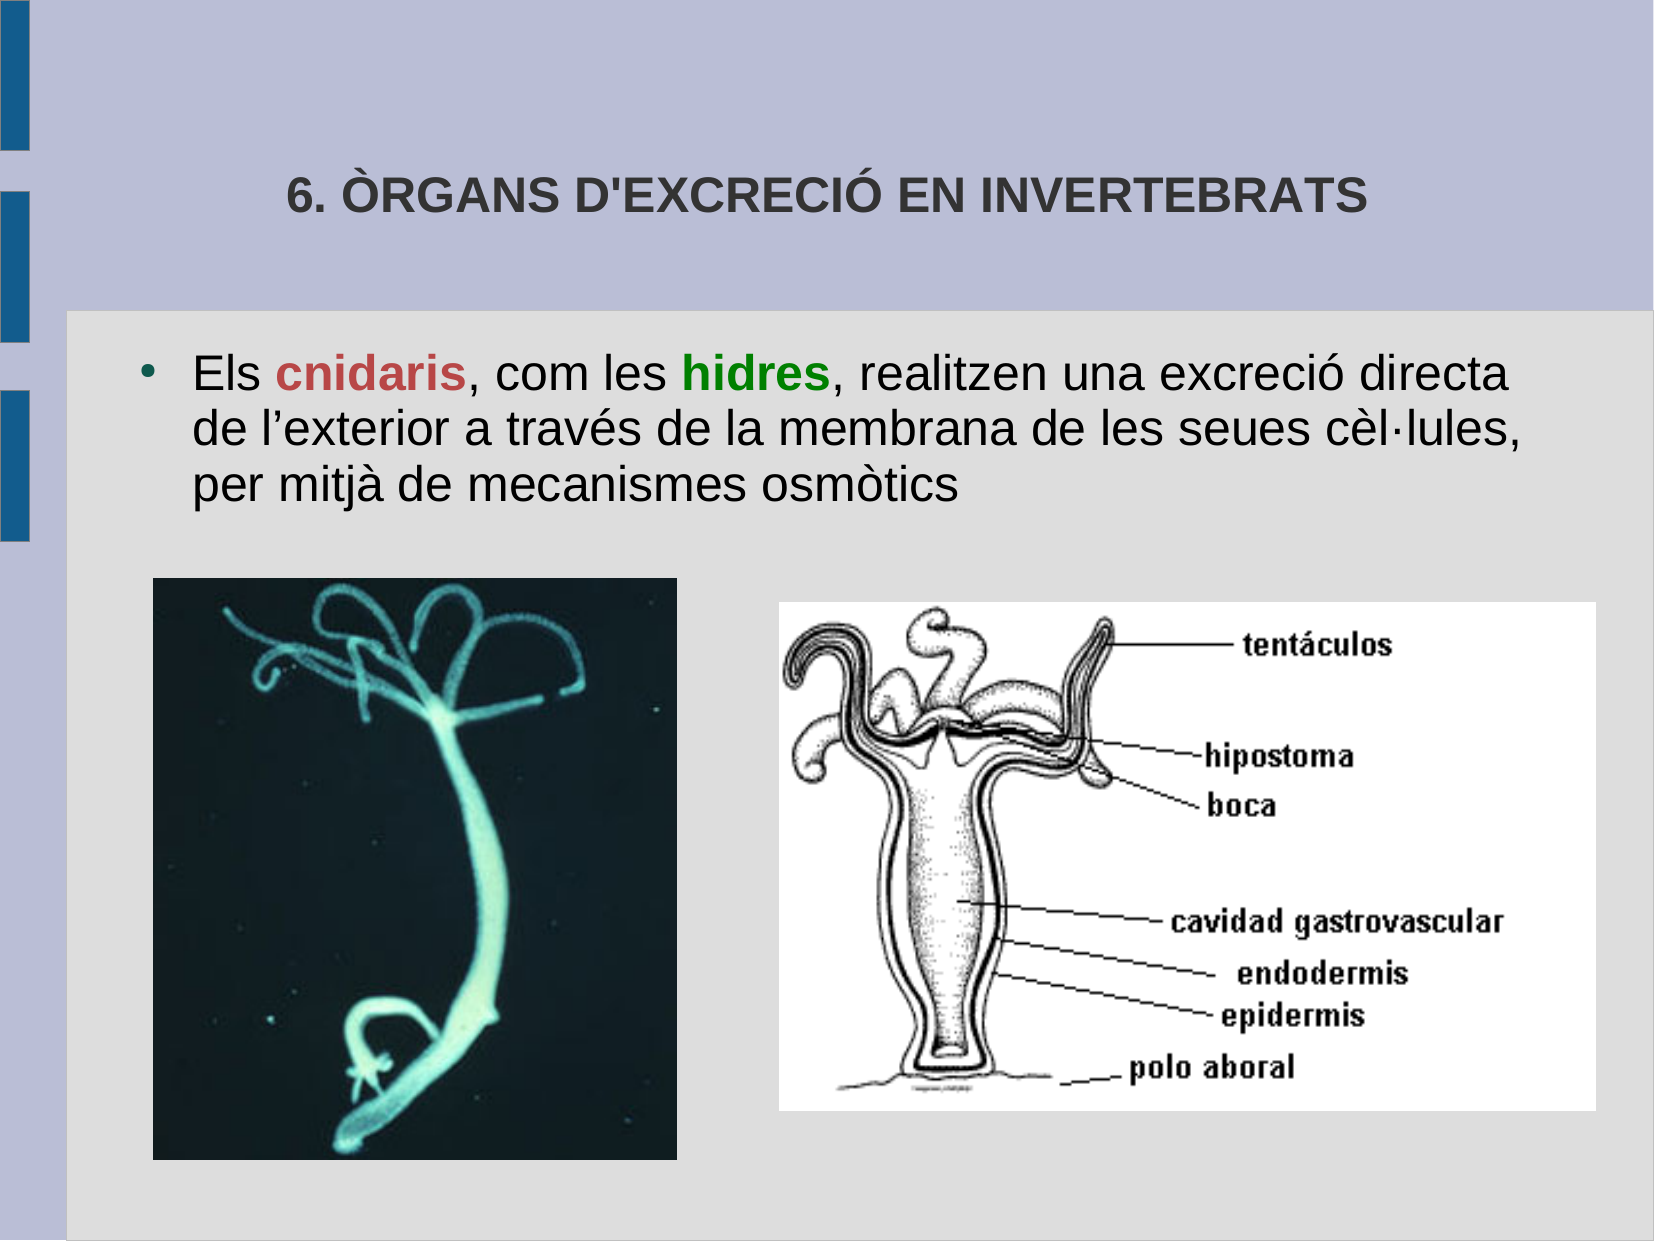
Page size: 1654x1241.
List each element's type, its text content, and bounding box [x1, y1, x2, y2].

picture [153, 578, 677, 1161]
list Els cnidaris, com les hidres, realitzen una excreció directa de l’exterior a través de la membrana de les seues cèl·lules, per mitjà de mecanismes osmòtics [121, 344, 1534, 1127]
title 6. ÒRGANS D'EXCRECIÓ EN INVERTEBRATS [121, 91, 1534, 299]
picture [779, 602, 1596, 1111]
